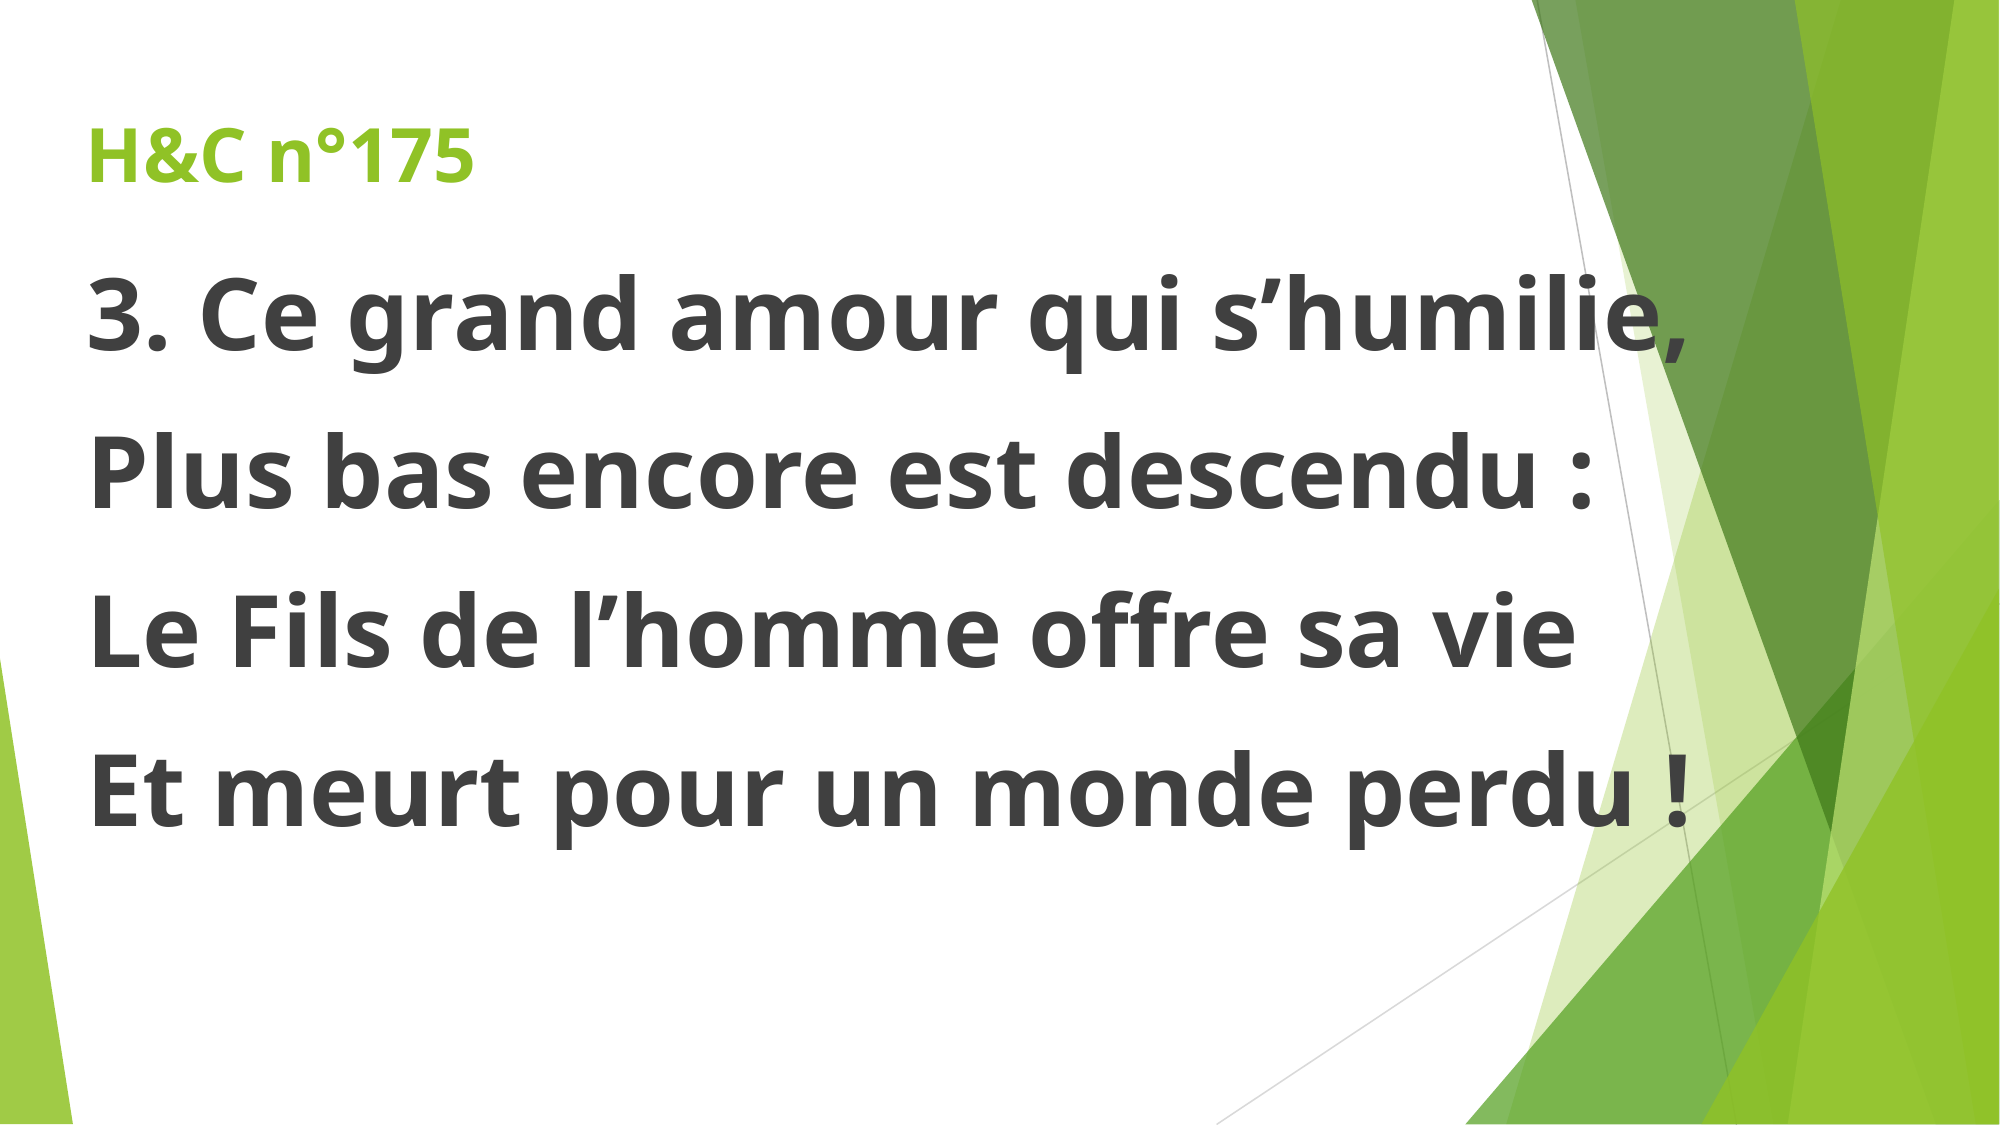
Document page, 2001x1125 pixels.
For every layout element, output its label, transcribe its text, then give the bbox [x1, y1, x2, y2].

text_box 3. Ce grand amour qui s’humilie, Plus bas encore est descendu : Le Fils de l’homme offre sa vie Et meurt pour un monde perdu ! [70, 224, 1909, 1063]
text_box H&C n°175 [70, 99, 1522, 224]
